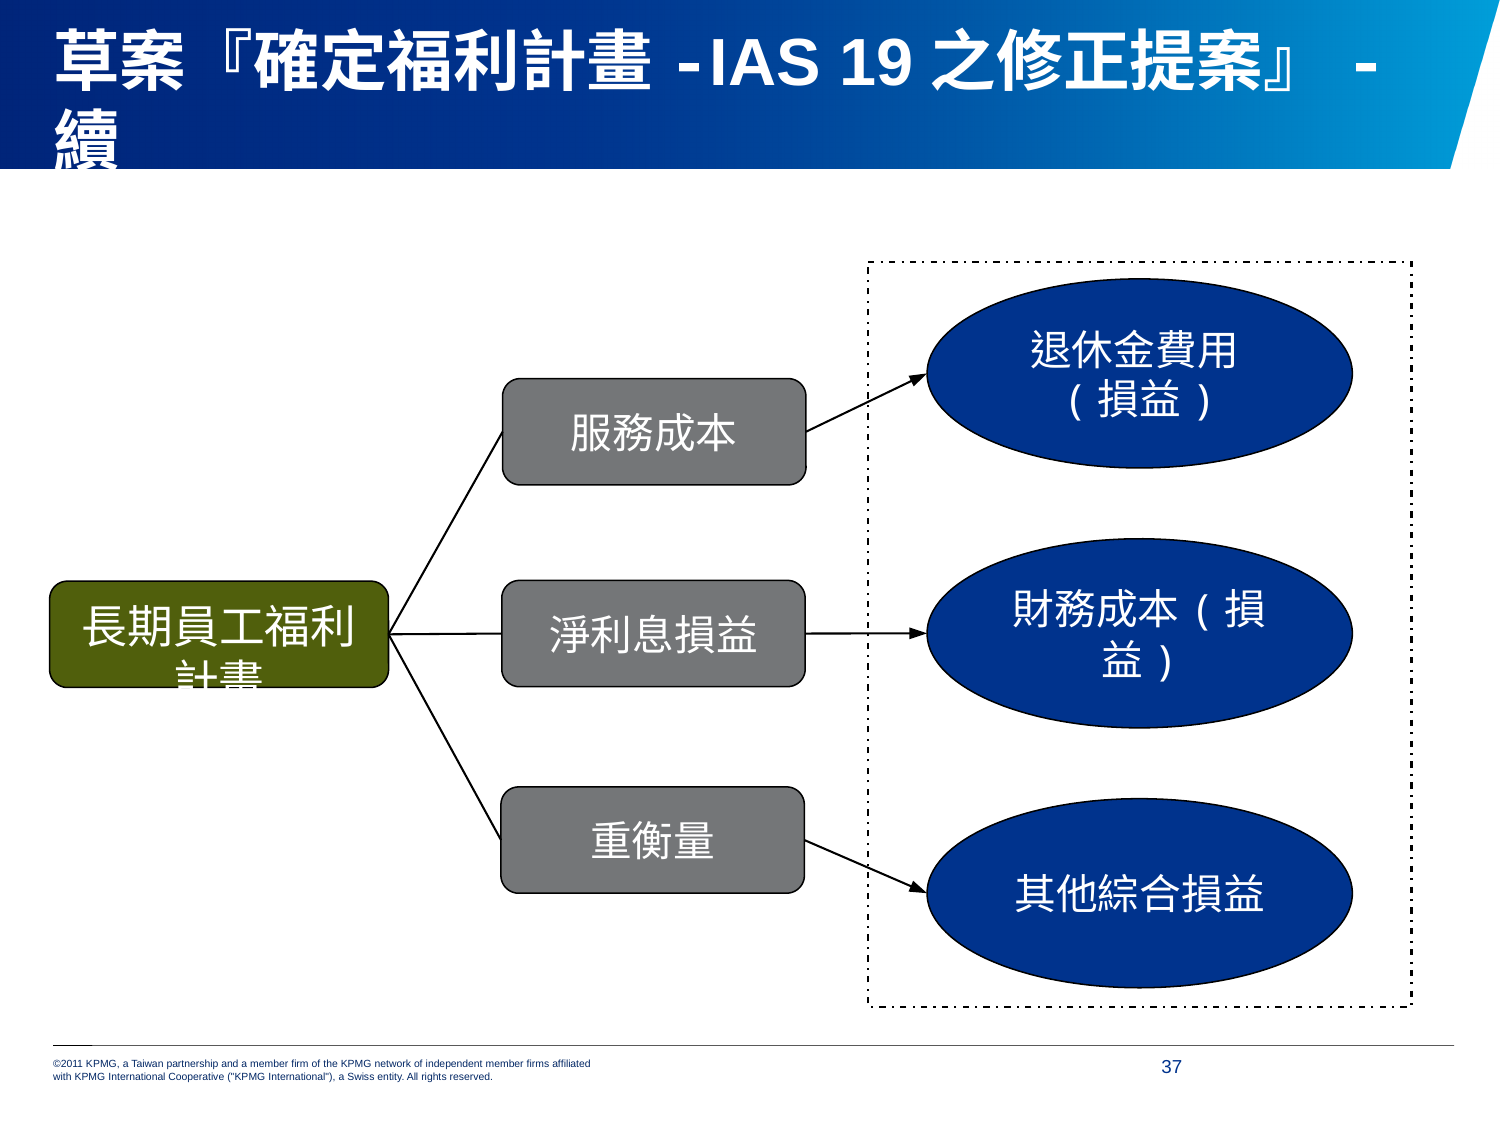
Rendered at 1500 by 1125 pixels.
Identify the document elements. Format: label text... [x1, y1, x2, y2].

text_box 長期員工福利計畫 [49, 581, 389, 688]
text_box 重衡量 [500, 786, 805, 894]
text_box [1146, 1047, 1418, 1094]
text_box 淨利息損益 [501, 580, 806, 687]
text_box 服務成本 [502, 378, 806, 485]
text_box 財務成本(損益) [927, 538, 1353, 728]
text_box 其他綜合損益 [927, 798, 1353, 988]
title 草案『確定福利計畫-IAS 19之修正提案』-續 [53, 19, 1456, 149]
text_box 退休金費用(損益) [927, 278, 1353, 468]
